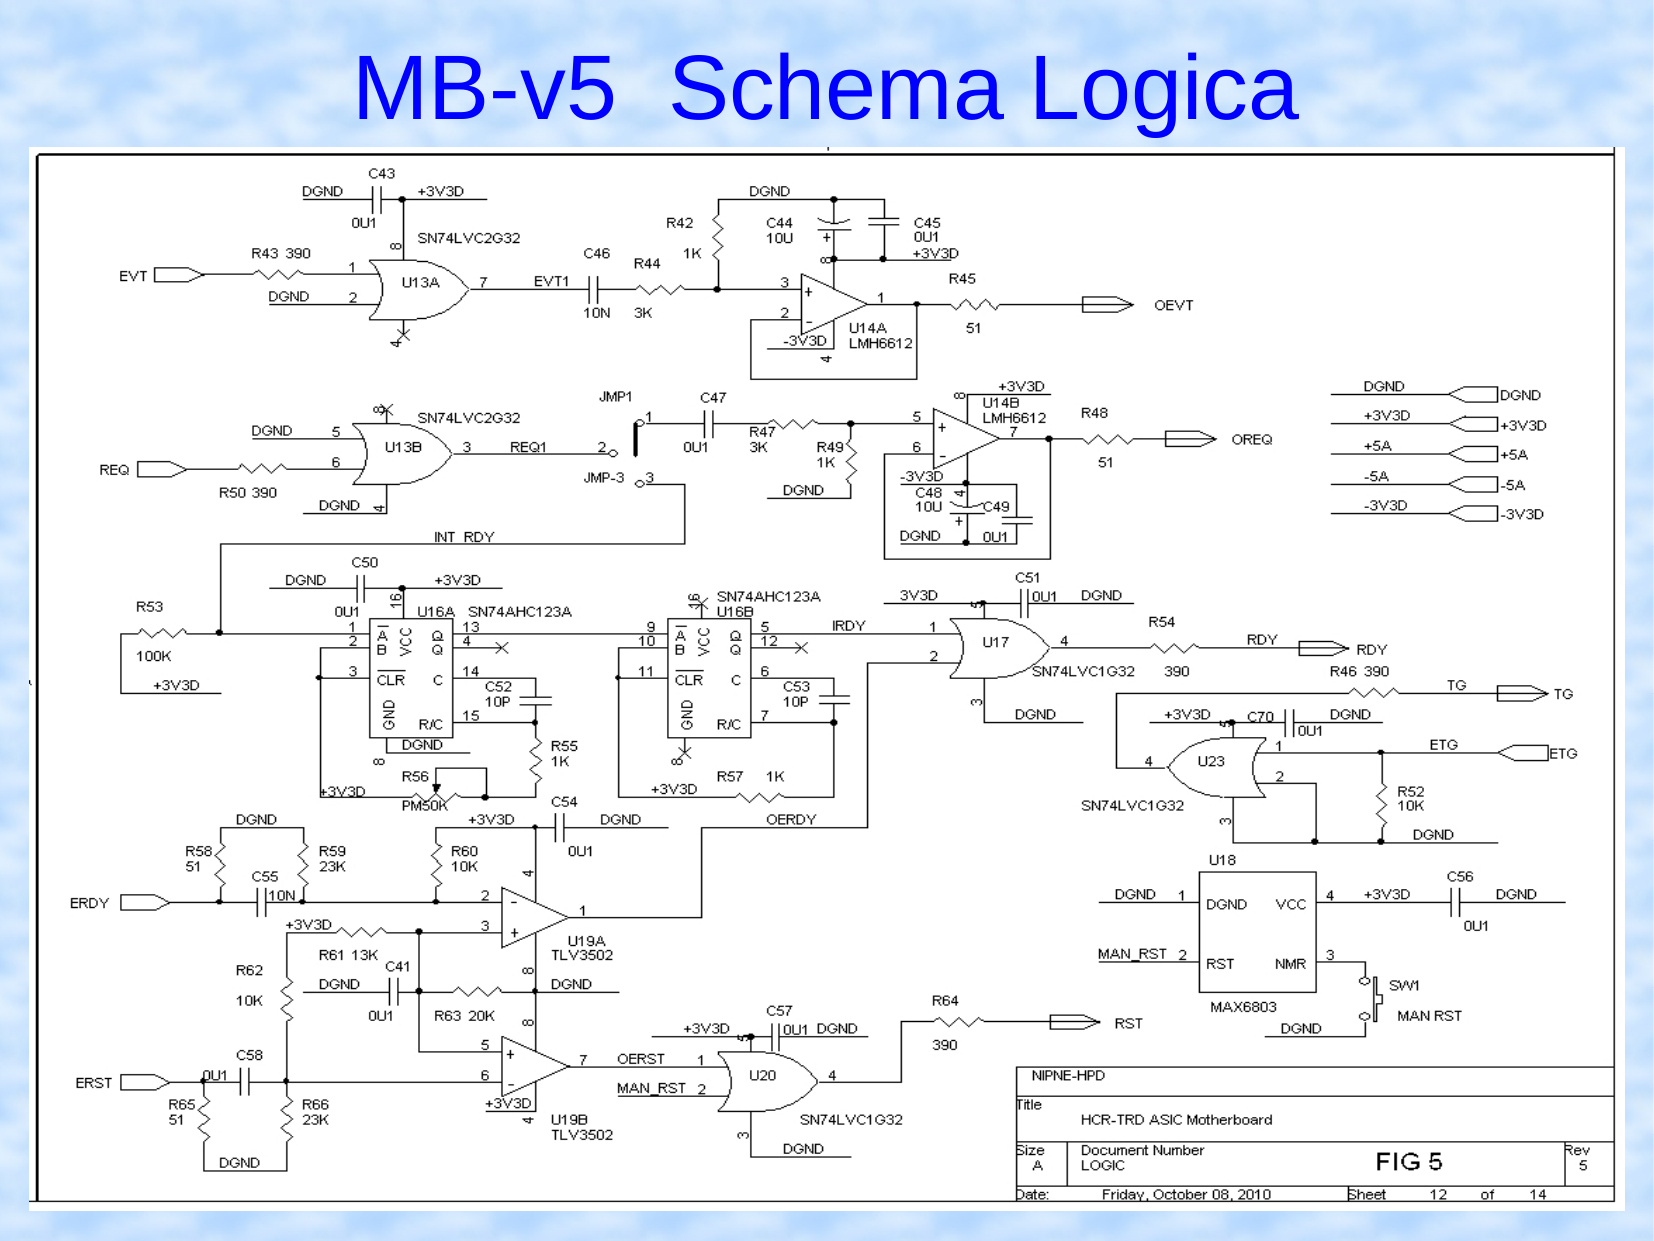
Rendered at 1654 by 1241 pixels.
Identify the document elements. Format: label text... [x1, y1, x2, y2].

title MB-v5 Schema Logica [82, 36, 1571, 139]
picture [0, 0, 1654, 1241]
